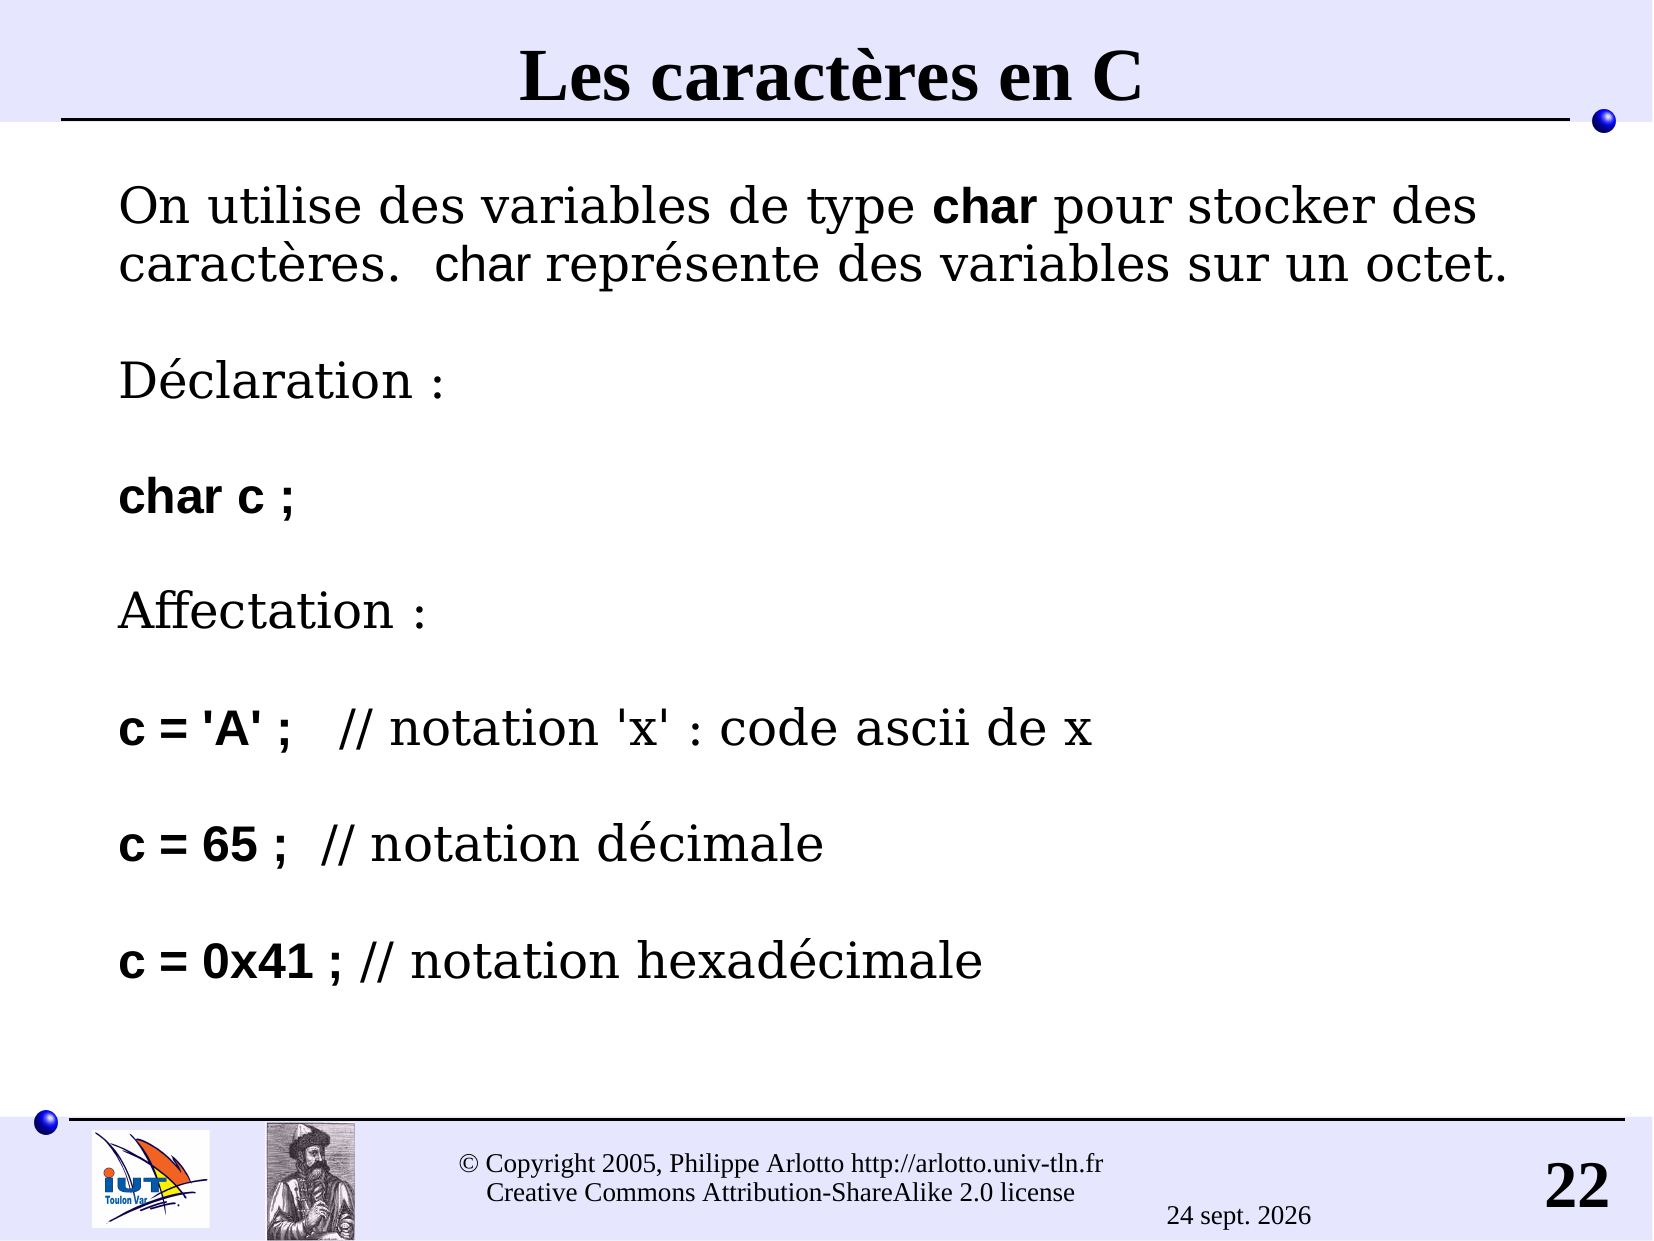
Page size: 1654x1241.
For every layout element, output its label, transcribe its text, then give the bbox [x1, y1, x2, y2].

text_box On utilise des variables de type char pour stocker des caractères. char représente des variables sur un octet. Déclaration : char c ; Affectation : c = 'A' ; // notation 'x' : code ascii de x c = 65 ; // notation décimale c = 0x41 ; // notation hexadécimale [118, 177, 1510, 990]
title Les caractères en C [88, 26, 1578, 125]
picture [265, 1122, 355, 1241]
